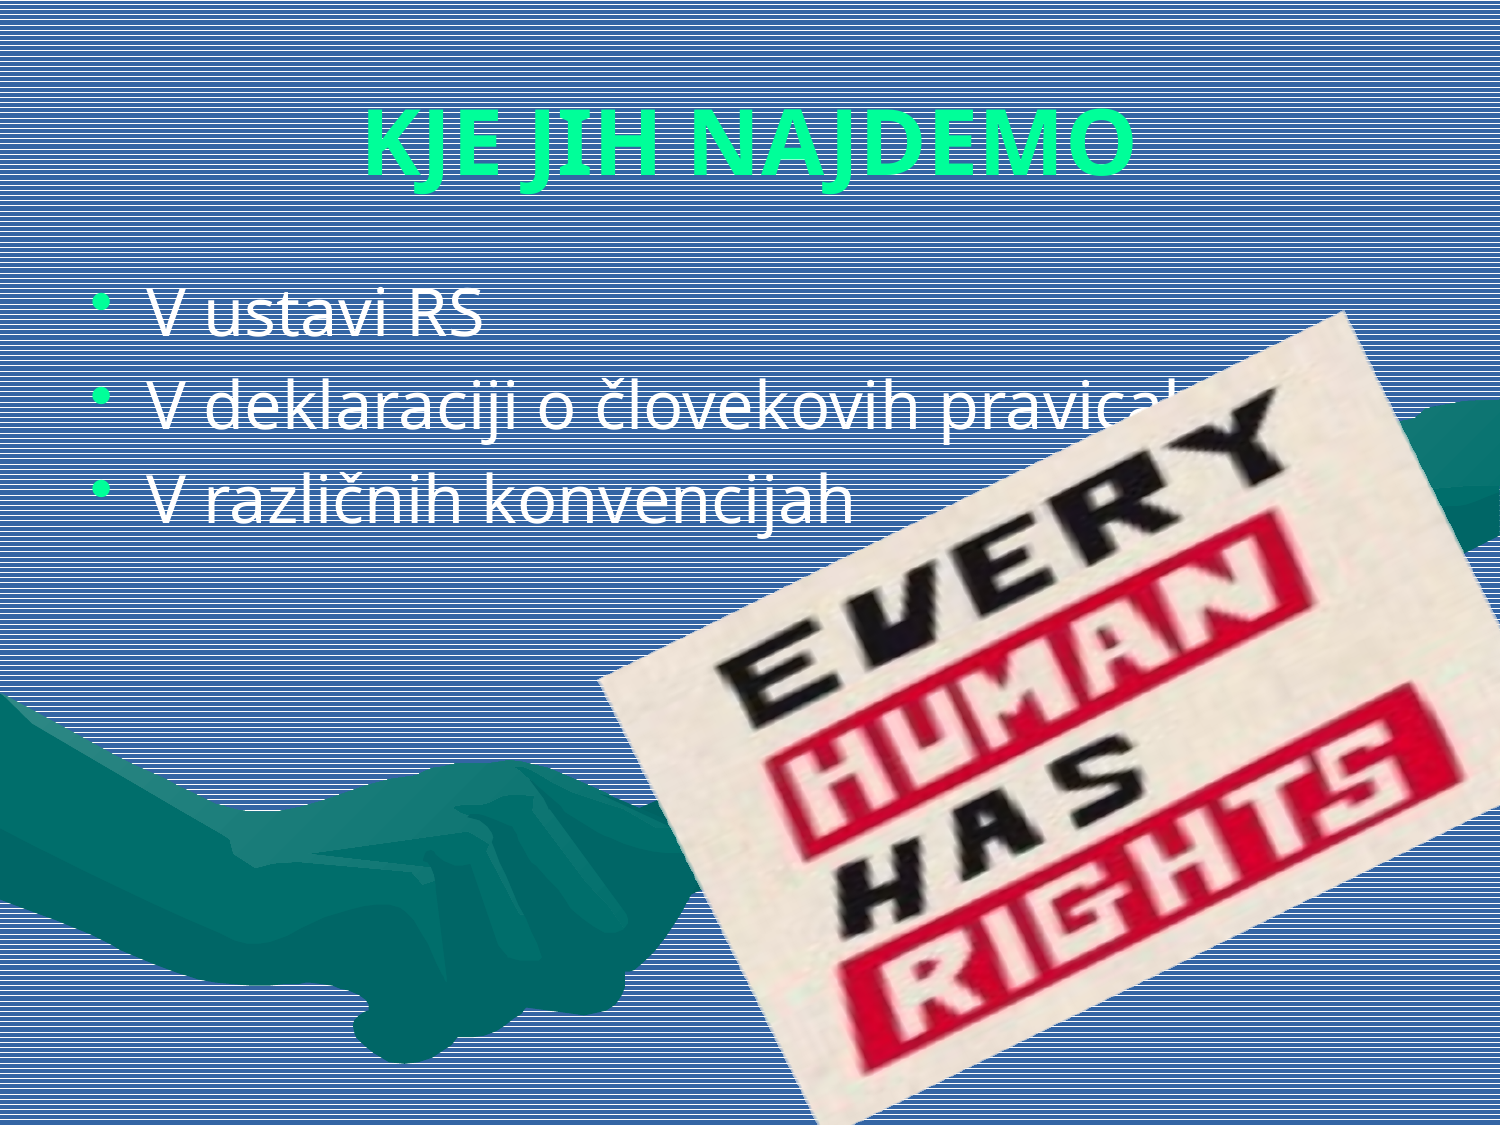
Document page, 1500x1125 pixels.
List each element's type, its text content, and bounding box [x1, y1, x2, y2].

list V ustavi RS V deklaraciji o človekovih pravicah V različnih konvencijah [75, 262, 1425, 1000]
list V ustavi RS V deklaraciji o človekovih pravicah V različnih konvencijah [1107, 843, 1425, 1000]
title KJE JIH NAJDEMO [75, 45, 1425, 233]
picture [596, 309, 1500, 1125]
